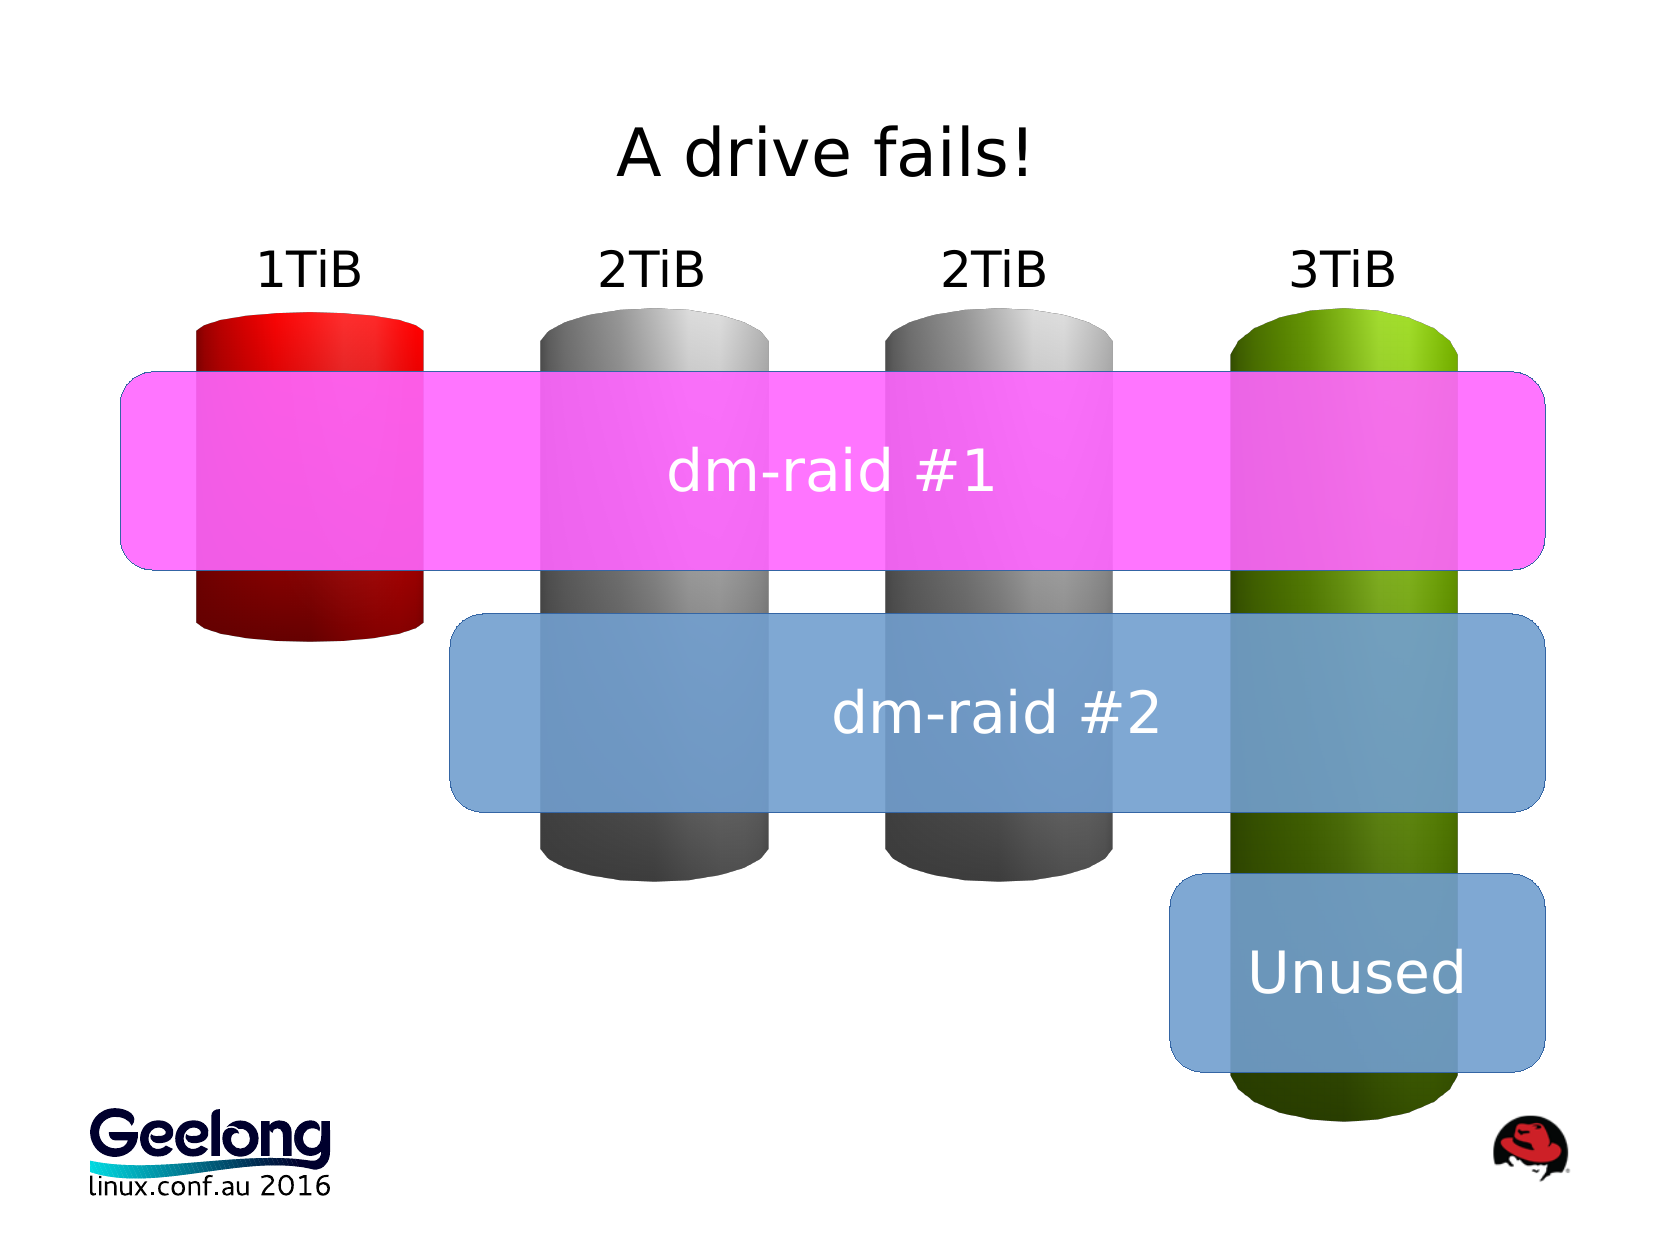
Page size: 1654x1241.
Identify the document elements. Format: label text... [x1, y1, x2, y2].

picture [1492, 1113, 1576, 1191]
text_box 3TiB [1273, 234, 1413, 308]
title A drive fails! [82, 49, 1571, 257]
text_box dm-raid #2 [449, 613, 1546, 813]
text_box 2TiB [582, 234, 722, 308]
text_box 2TiB [925, 234, 1064, 308]
text_box dm-raid #1 [120, 371, 1546, 571]
text_box Unused [1169, 873, 1546, 1073]
text_box 1TiB [240, 234, 379, 308]
